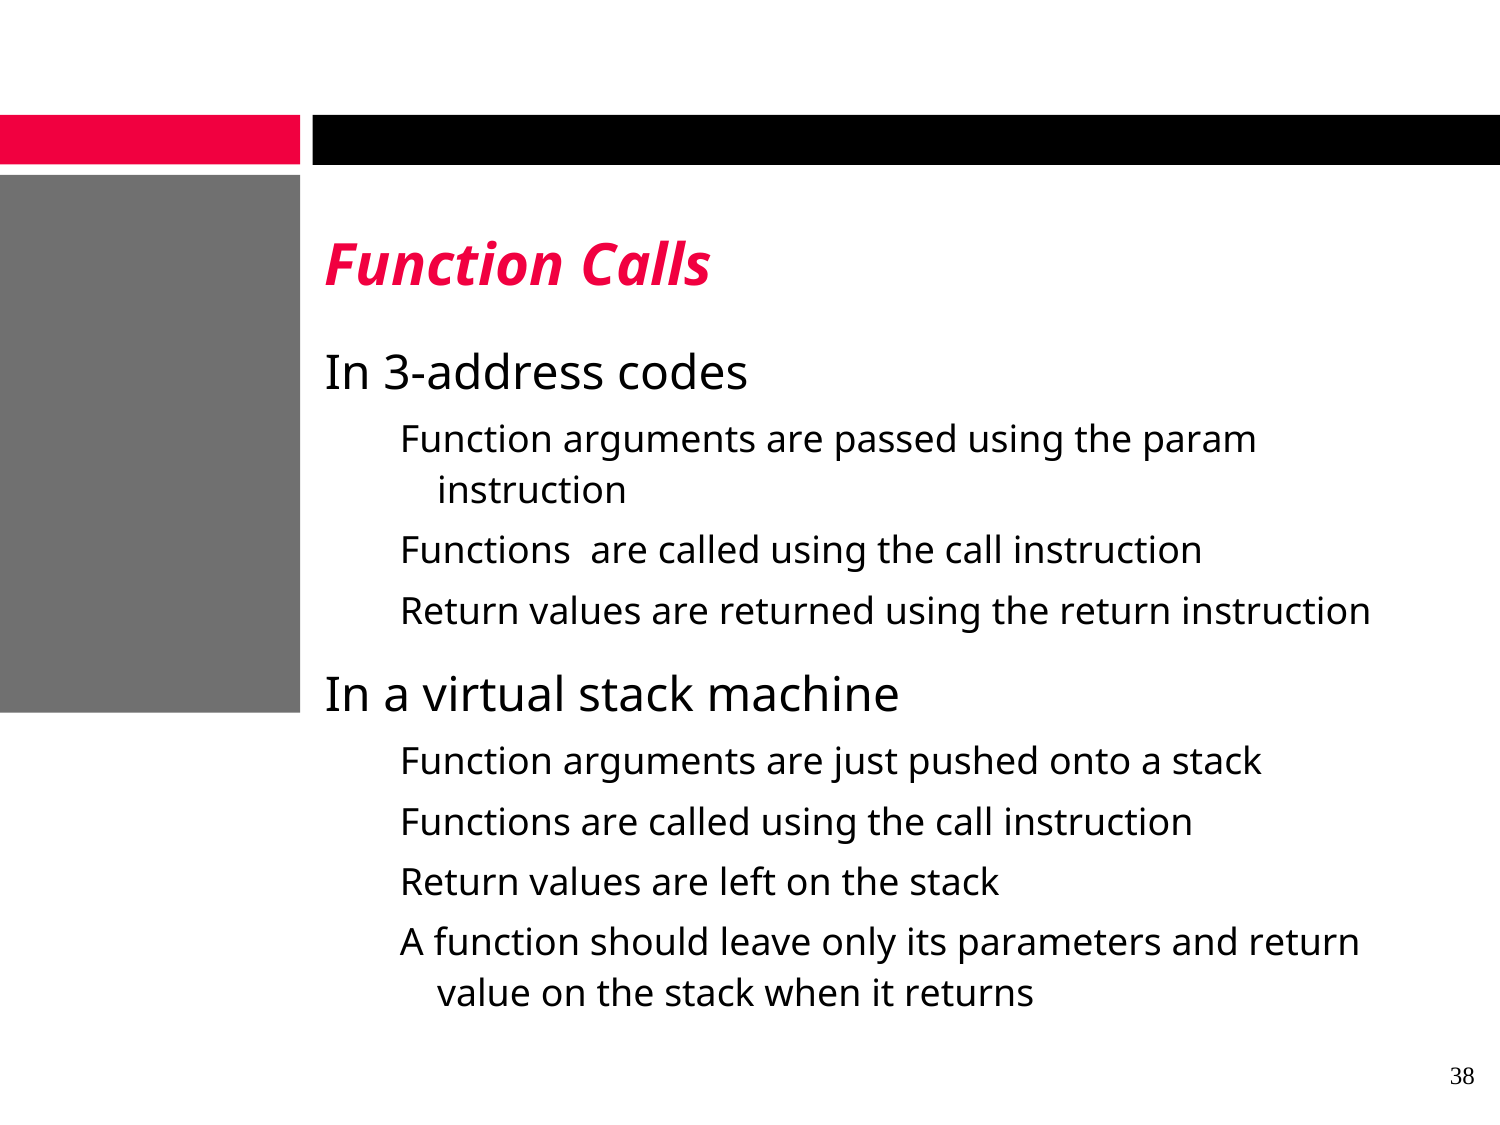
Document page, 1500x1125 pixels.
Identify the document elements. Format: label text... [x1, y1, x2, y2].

list In 3-address codes Function arguments are passed using the param instruction Functions are called using the call instruction Return values are returned using the return instruction In a virtual stack machine Function arguments are just pushed onto a stack Functions are called using the call instruction Return values are left on the stack A function should leave only its parameters and return value on the stack when it returns [324, 324, 1450, 1051]
title Function Calls [324, 187, 1450, 324]
